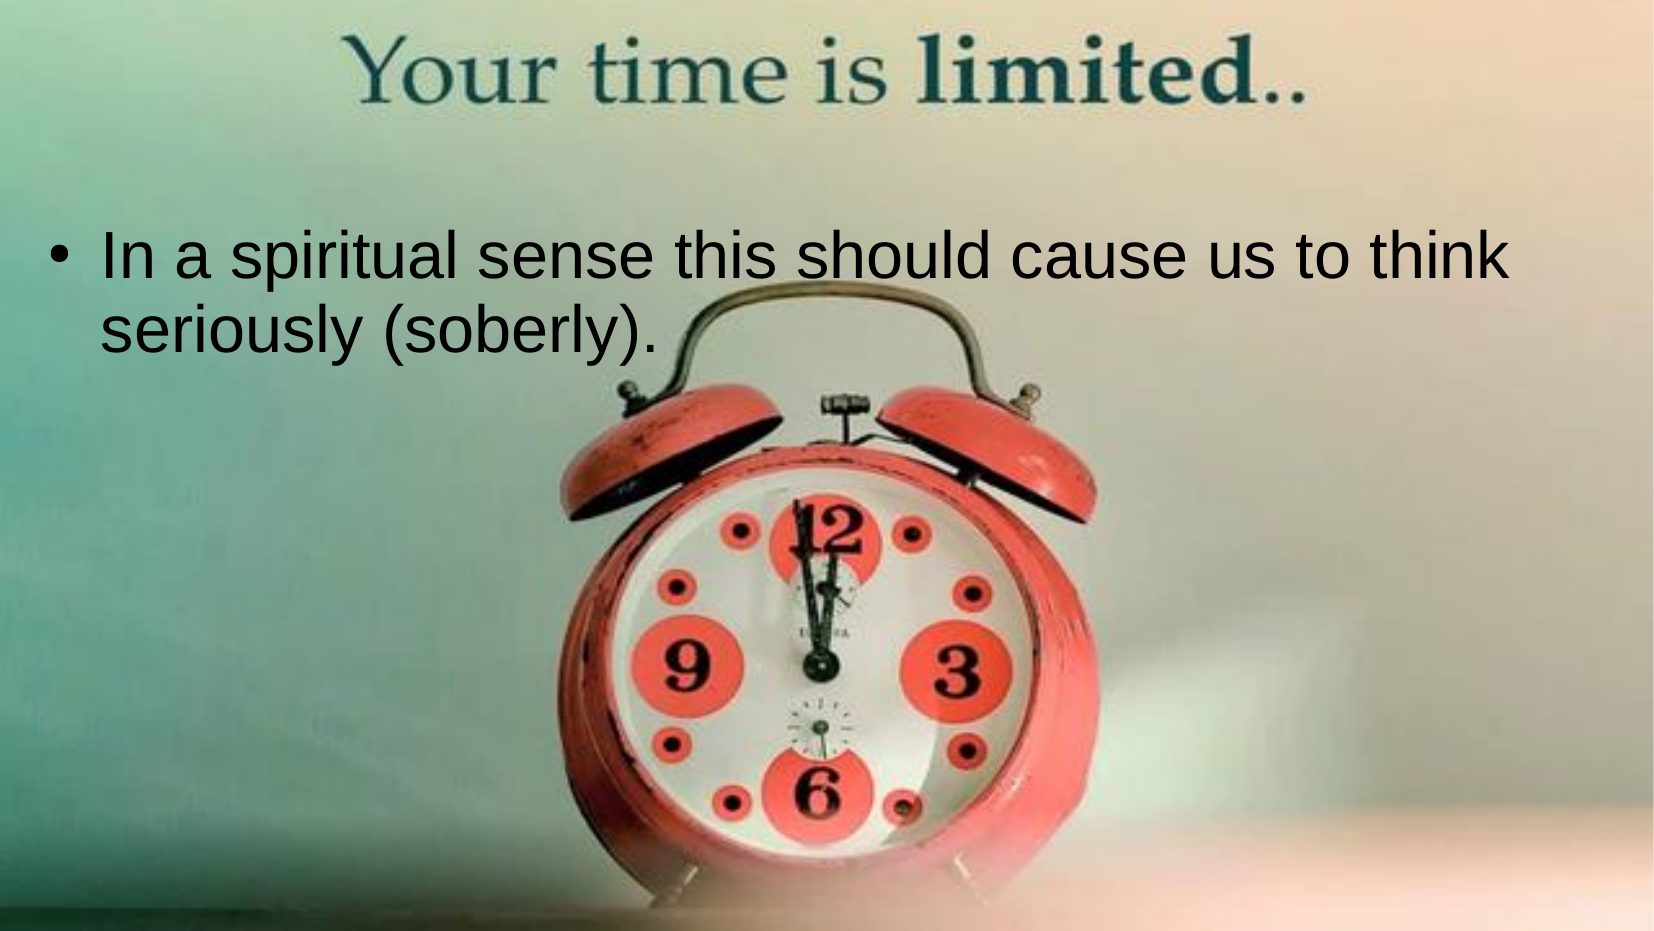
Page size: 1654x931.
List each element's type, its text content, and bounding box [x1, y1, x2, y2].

picture [0, 0, 1654, 931]
list In a spiritual sense this should cause us to think seriously (soberly). [30, 217, 1621, 758]
